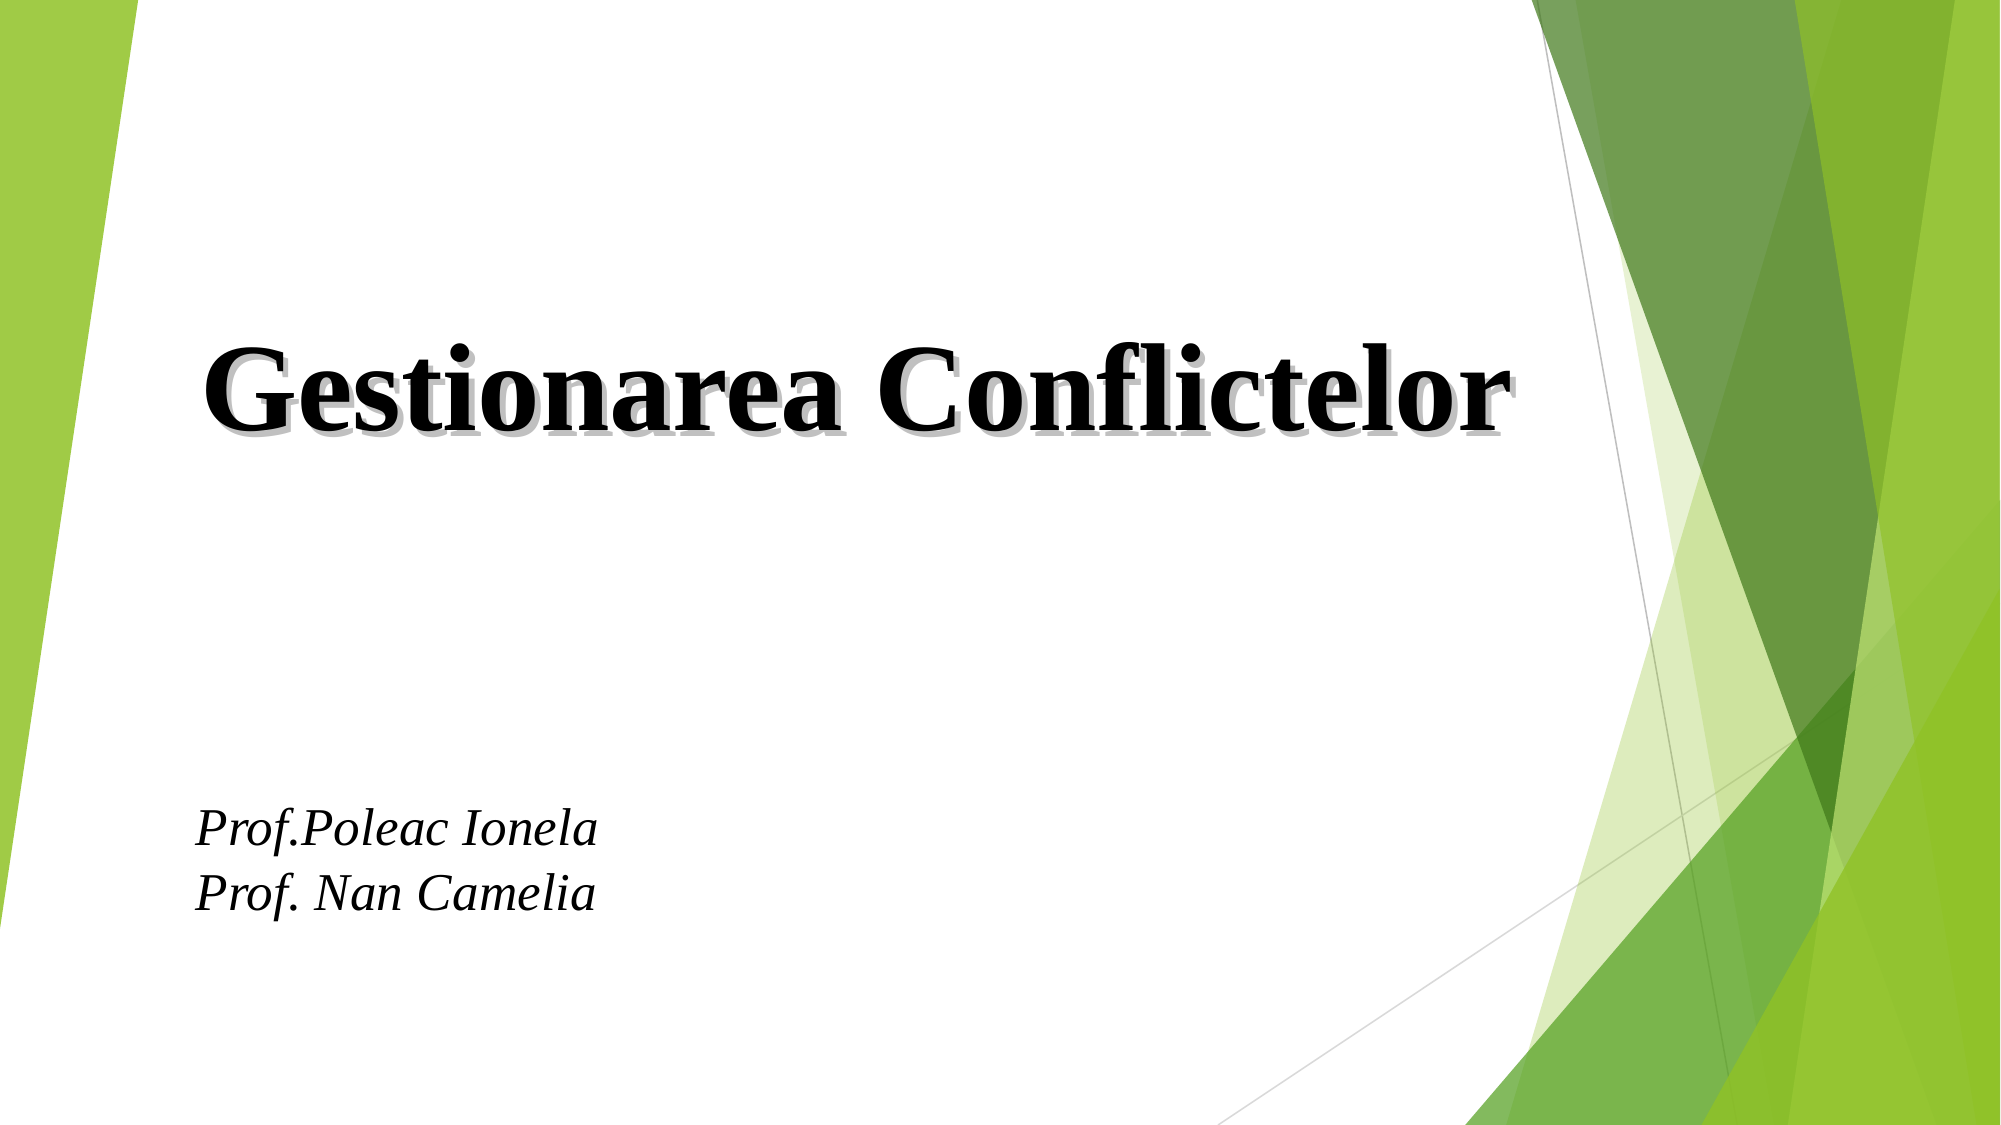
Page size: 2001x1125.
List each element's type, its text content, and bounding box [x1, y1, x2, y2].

subtitle Prof.Poleac Ionela Prof. Nan Camelia [180, 747, 697, 928]
title Gestionarea Conflictelor [132, 97, 1582, 464]
